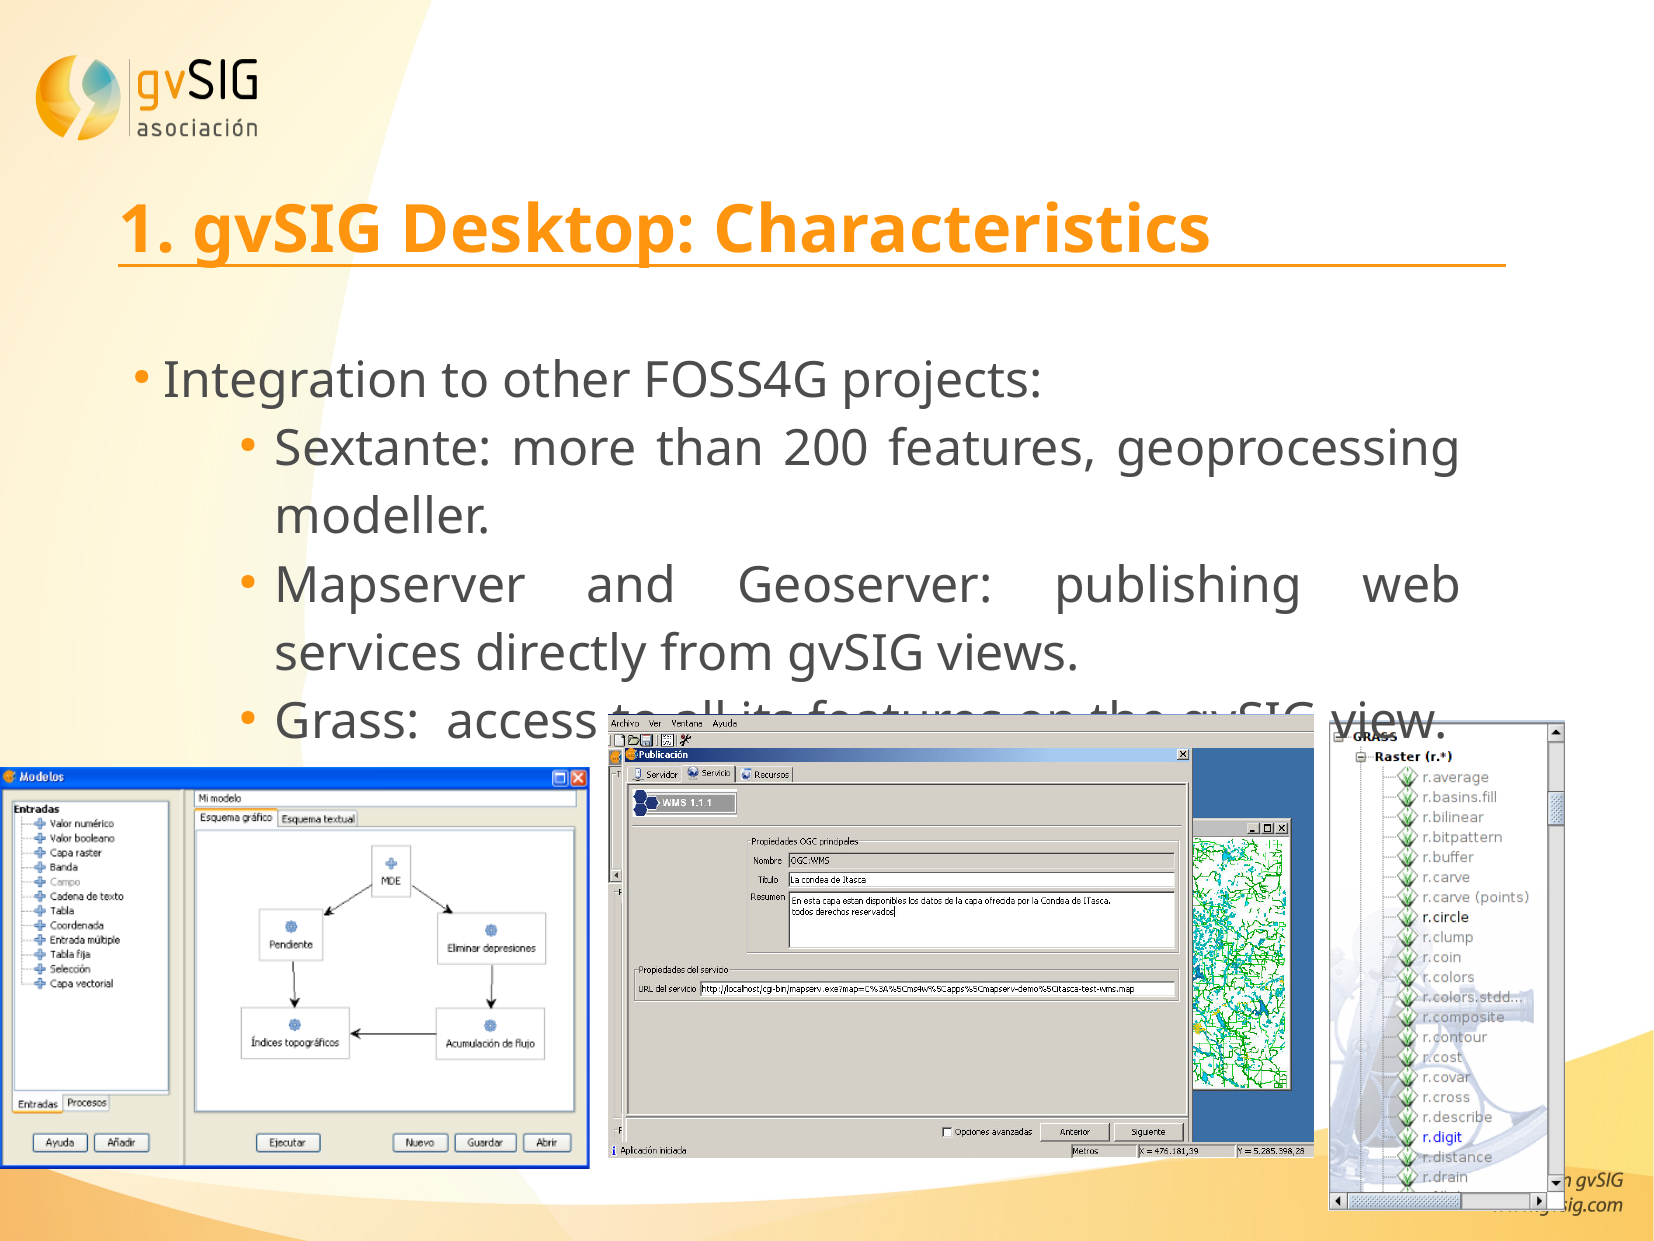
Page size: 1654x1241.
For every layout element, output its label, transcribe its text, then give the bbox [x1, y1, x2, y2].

picture [0, 0, 1654, 1241]
text_box Integration to other FOSS4G projects: Sextante: more than 200 features, geoprocessing modeller. Mapserver and Geoserver: publishing web services directly from gvSIG views. Grass: access to all its features on the gvSIG view. [118, 336, 1477, 760]
title 1. gvSIG Desktop: Characteristics [118, 177, 1607, 276]
